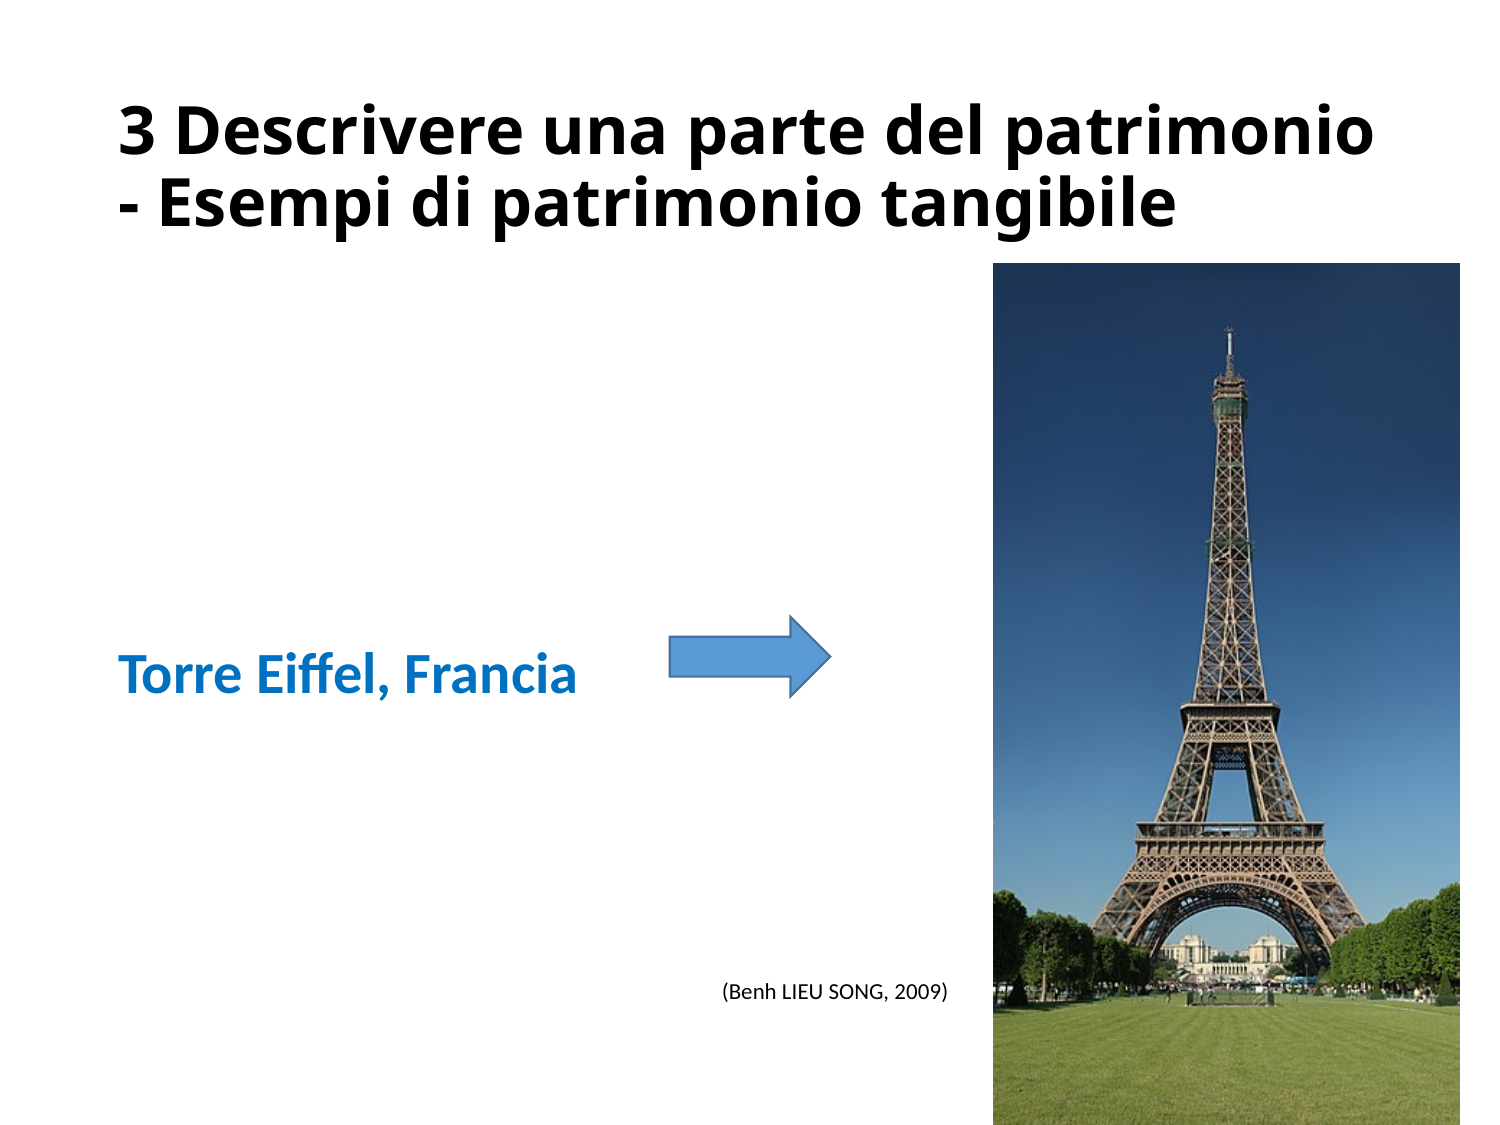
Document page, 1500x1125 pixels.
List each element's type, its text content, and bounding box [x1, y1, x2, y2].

text_box [669, 616, 831, 697]
picture [993, 263, 1460, 1125]
title 3 Descrivere una parte del patrimonio - Esempi di patrimonio tangibile [103, 59, 1397, 278]
list Torre Eiffel, Francia (Benh LIEU SONG, 2009) [103, 320, 993, 1035]
